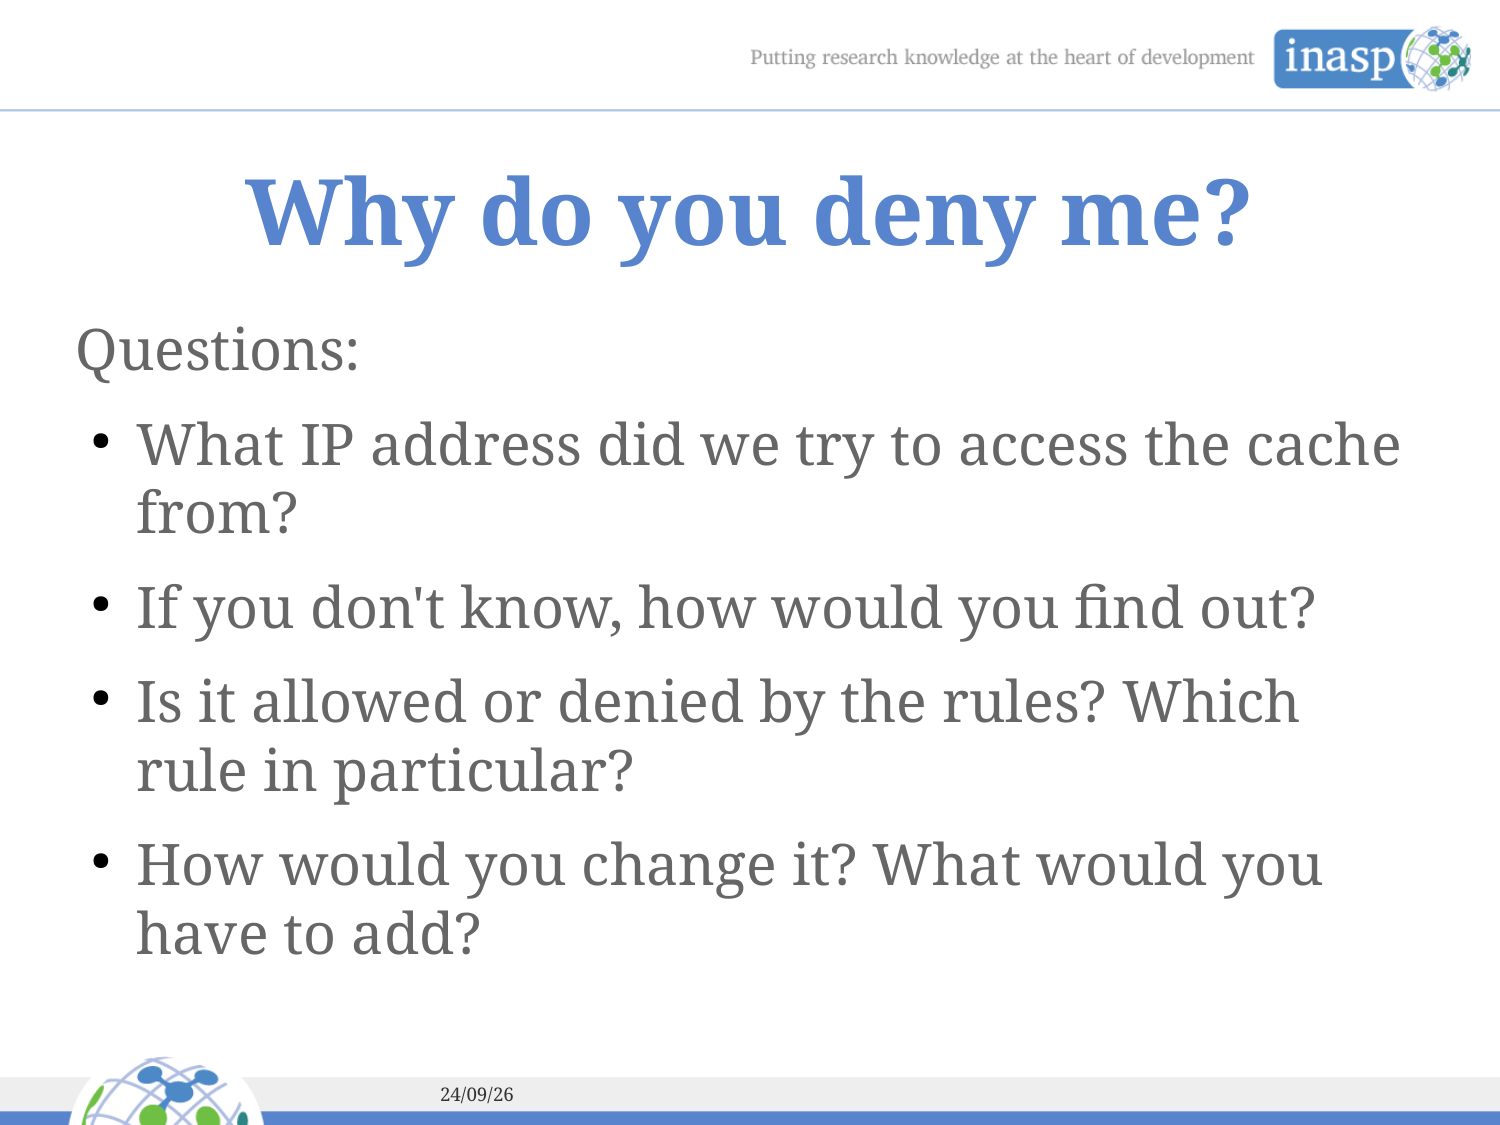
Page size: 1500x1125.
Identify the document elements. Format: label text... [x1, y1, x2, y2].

title Why do you deny me? [75, 129, 1426, 313]
list Questions: What IP address did we try to access the cache from? If you don't know, how would you find out? Is it allowed or denied by the rules? Which rule in particular? How would you change it? What would you have to add? [75, 313, 1426, 967]
picture [0, 0, 1500, 1125]
